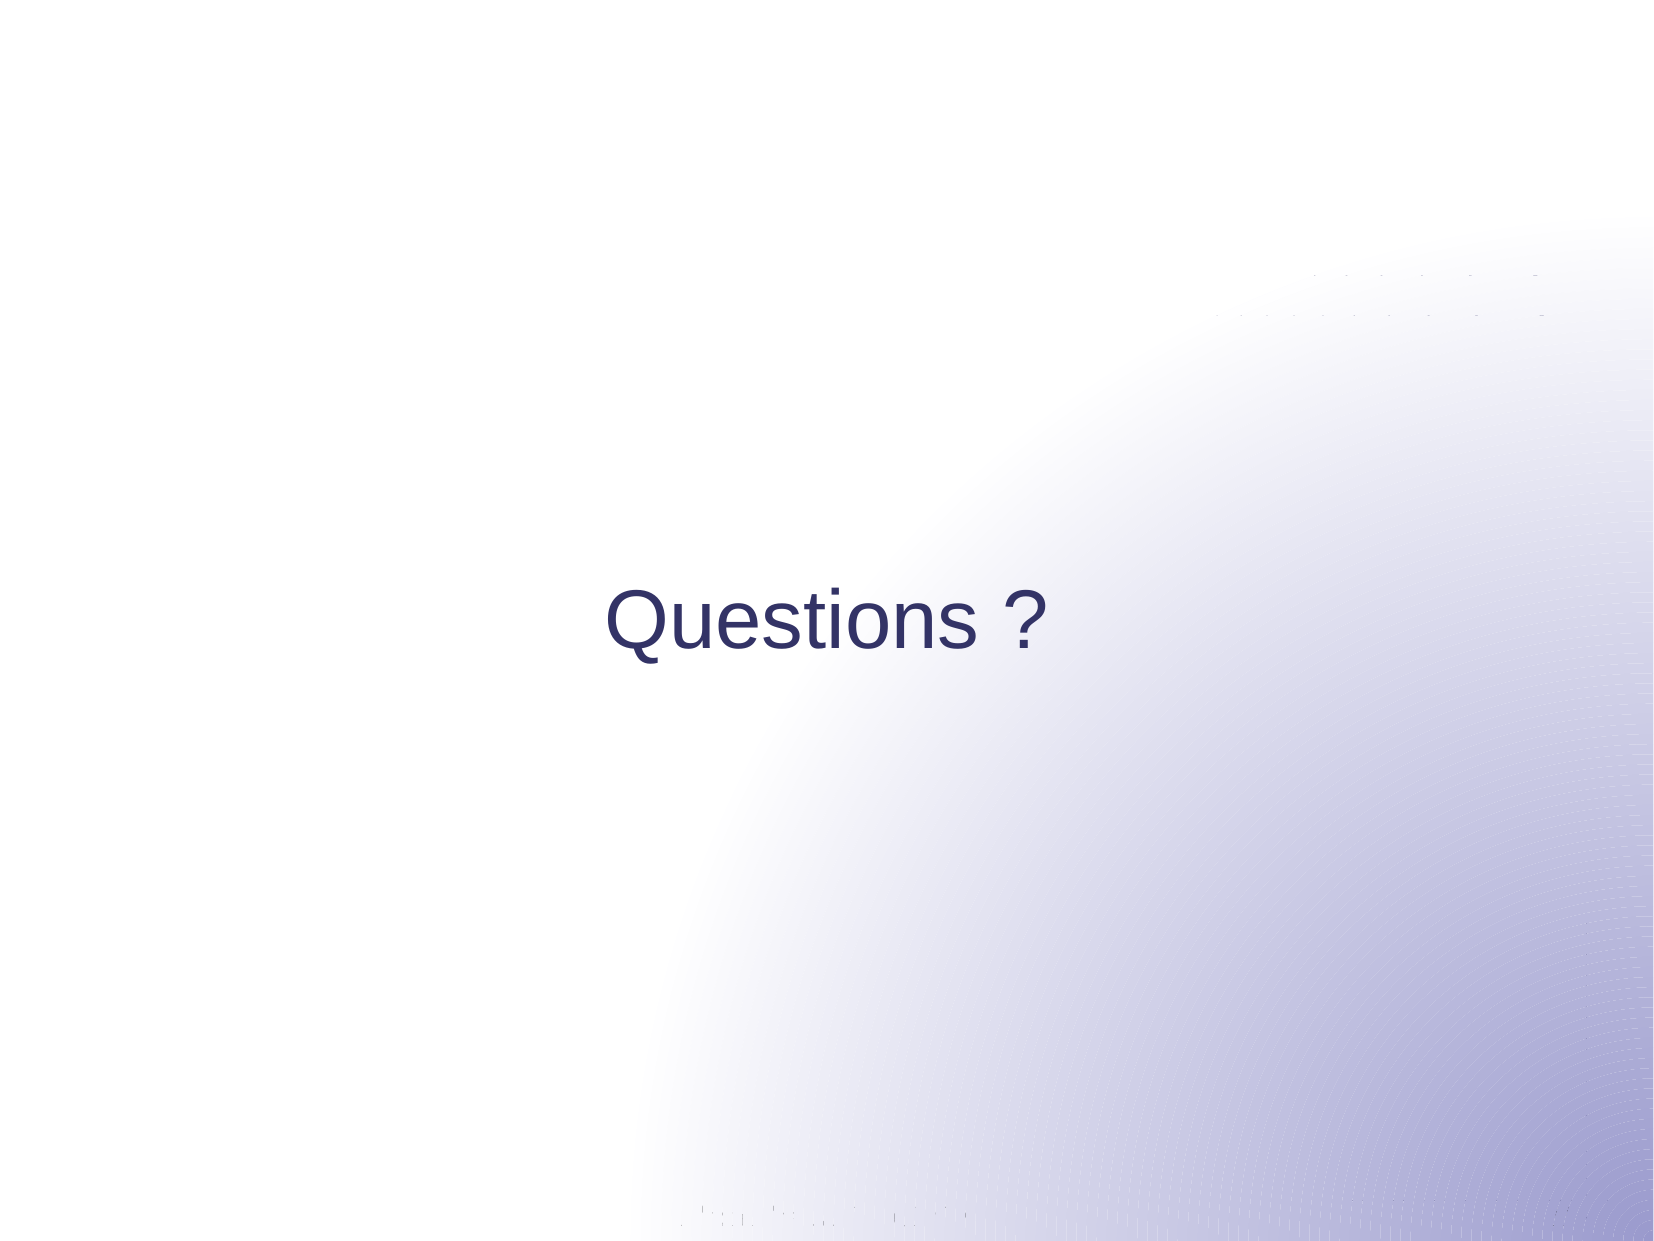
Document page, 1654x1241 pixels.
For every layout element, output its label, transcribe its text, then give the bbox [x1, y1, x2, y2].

title Questions ? [82, 523, 1571, 717]
text_box [0, 2, 1654, 1241]
